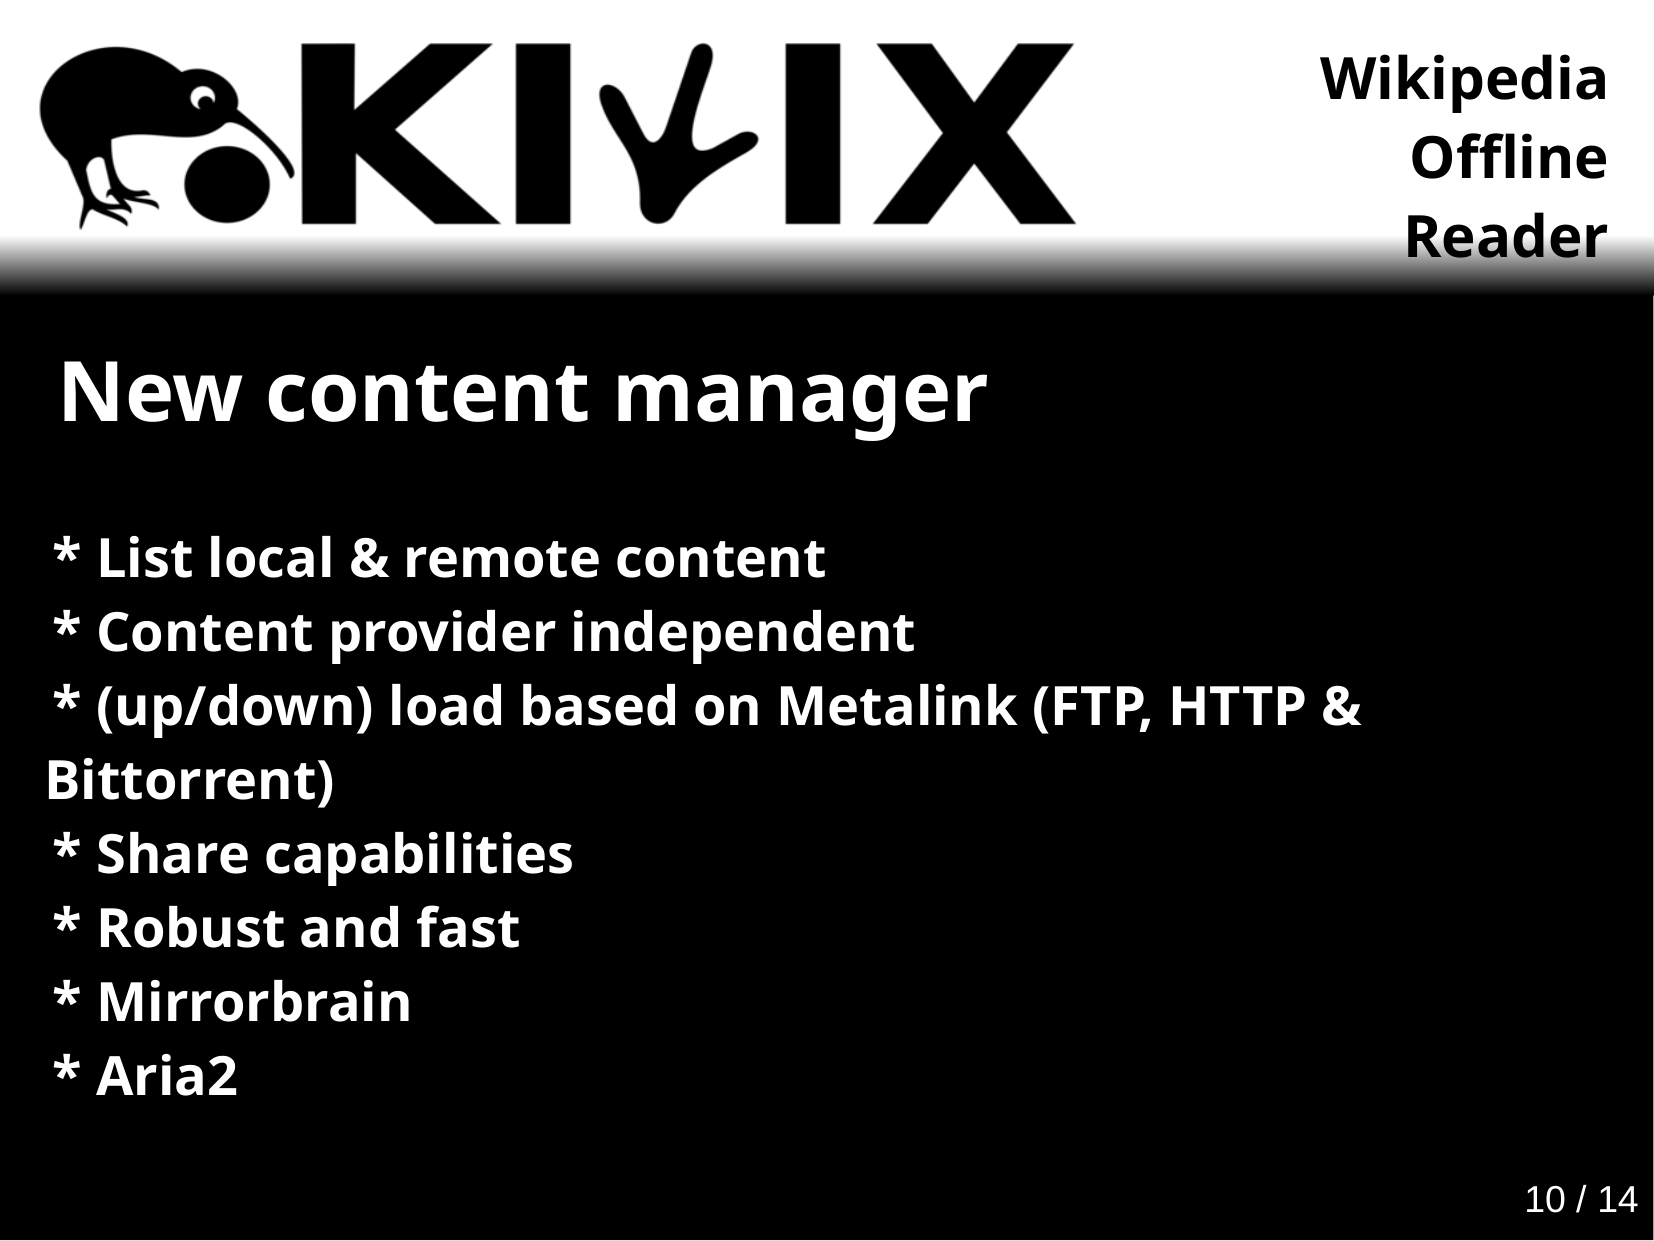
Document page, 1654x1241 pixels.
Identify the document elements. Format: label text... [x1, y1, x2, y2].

text_box [0, 236, 1654, 1241]
picture [29, 29, 1093, 236]
text_box New content manager * List local & remote content * Content provider independent * (up/down) load based on Metalink (FTP, HTTP & Bittorrent) * Share capabilities * Robust and fast * Mirrorbrain * Aria2 [29, 324, 1625, 1241]
text_box <number> / 14 [1505, 1170, 1654, 1241]
text_box Wikipedia Offline Reader [1210, 29, 1625, 248]
